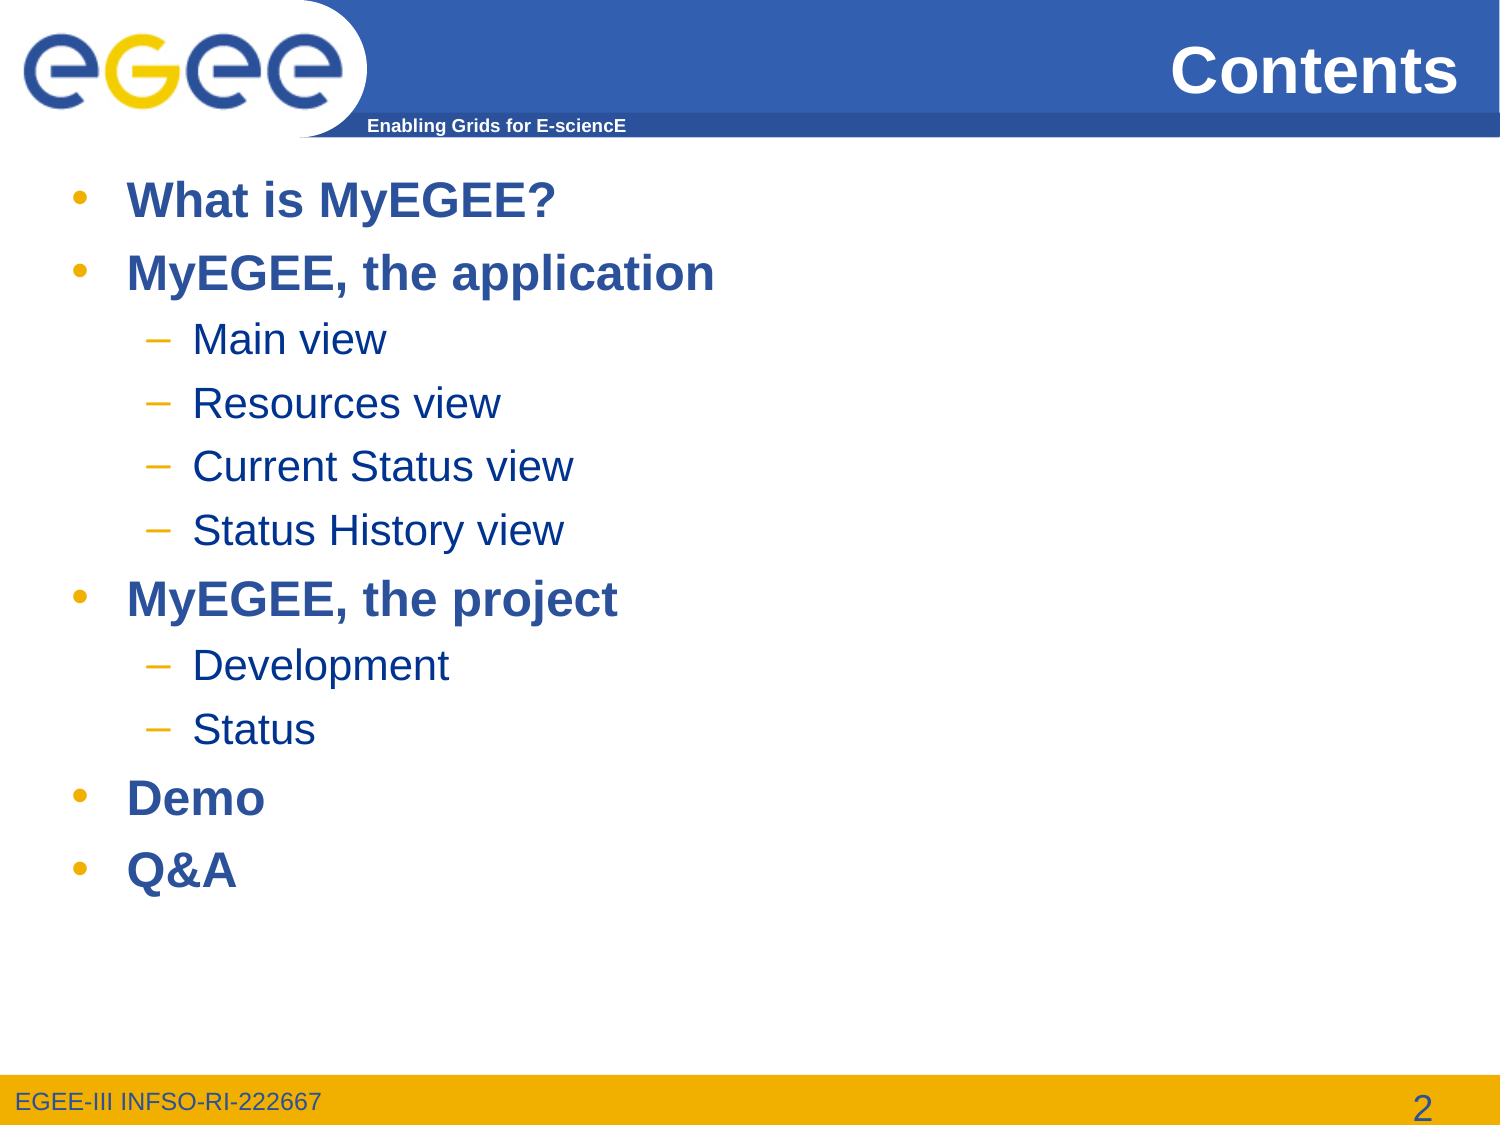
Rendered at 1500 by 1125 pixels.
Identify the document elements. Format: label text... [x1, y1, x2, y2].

title Contents [369, 10, 1475, 124]
list What is MyEGEE? MyEGEE, the application Main view Resources view Current Status view Status History view MyEGEE, the project Development Status Demo Q&A [56, 159, 1466, 1051]
picture [18, 30, 349, 112]
